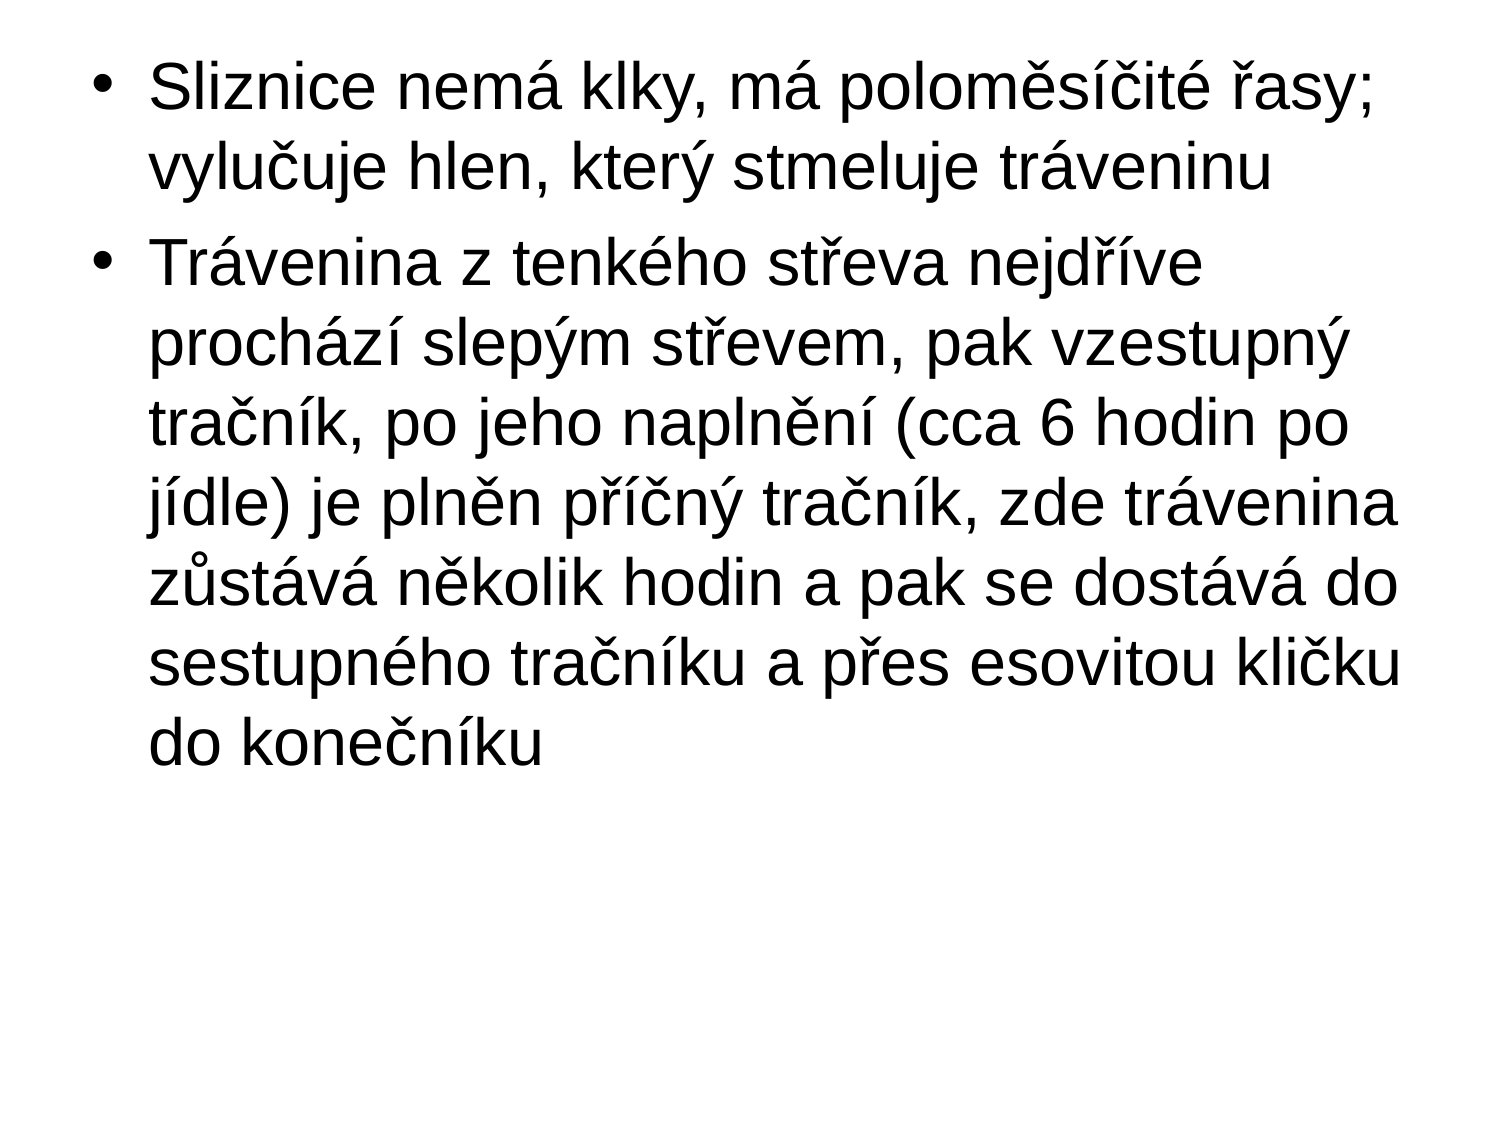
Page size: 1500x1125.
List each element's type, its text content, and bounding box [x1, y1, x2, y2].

list Sliznice nemá klky, má poloměsíčité řasy; vylučuje hlen, který stmeluje tráveninu Trávenina z tenkého střeva nejdříve prochází slepým střevem, pak vzestupný tračník, po jeho naplnění (cca 6 hodin po jídle) je plněn příčný tračník, zde trávenina zůstává několik hodin a pak se dostává do sestupného tračníku a přes esovitou kličku do konečníku [76, 35, 1427, 1010]
